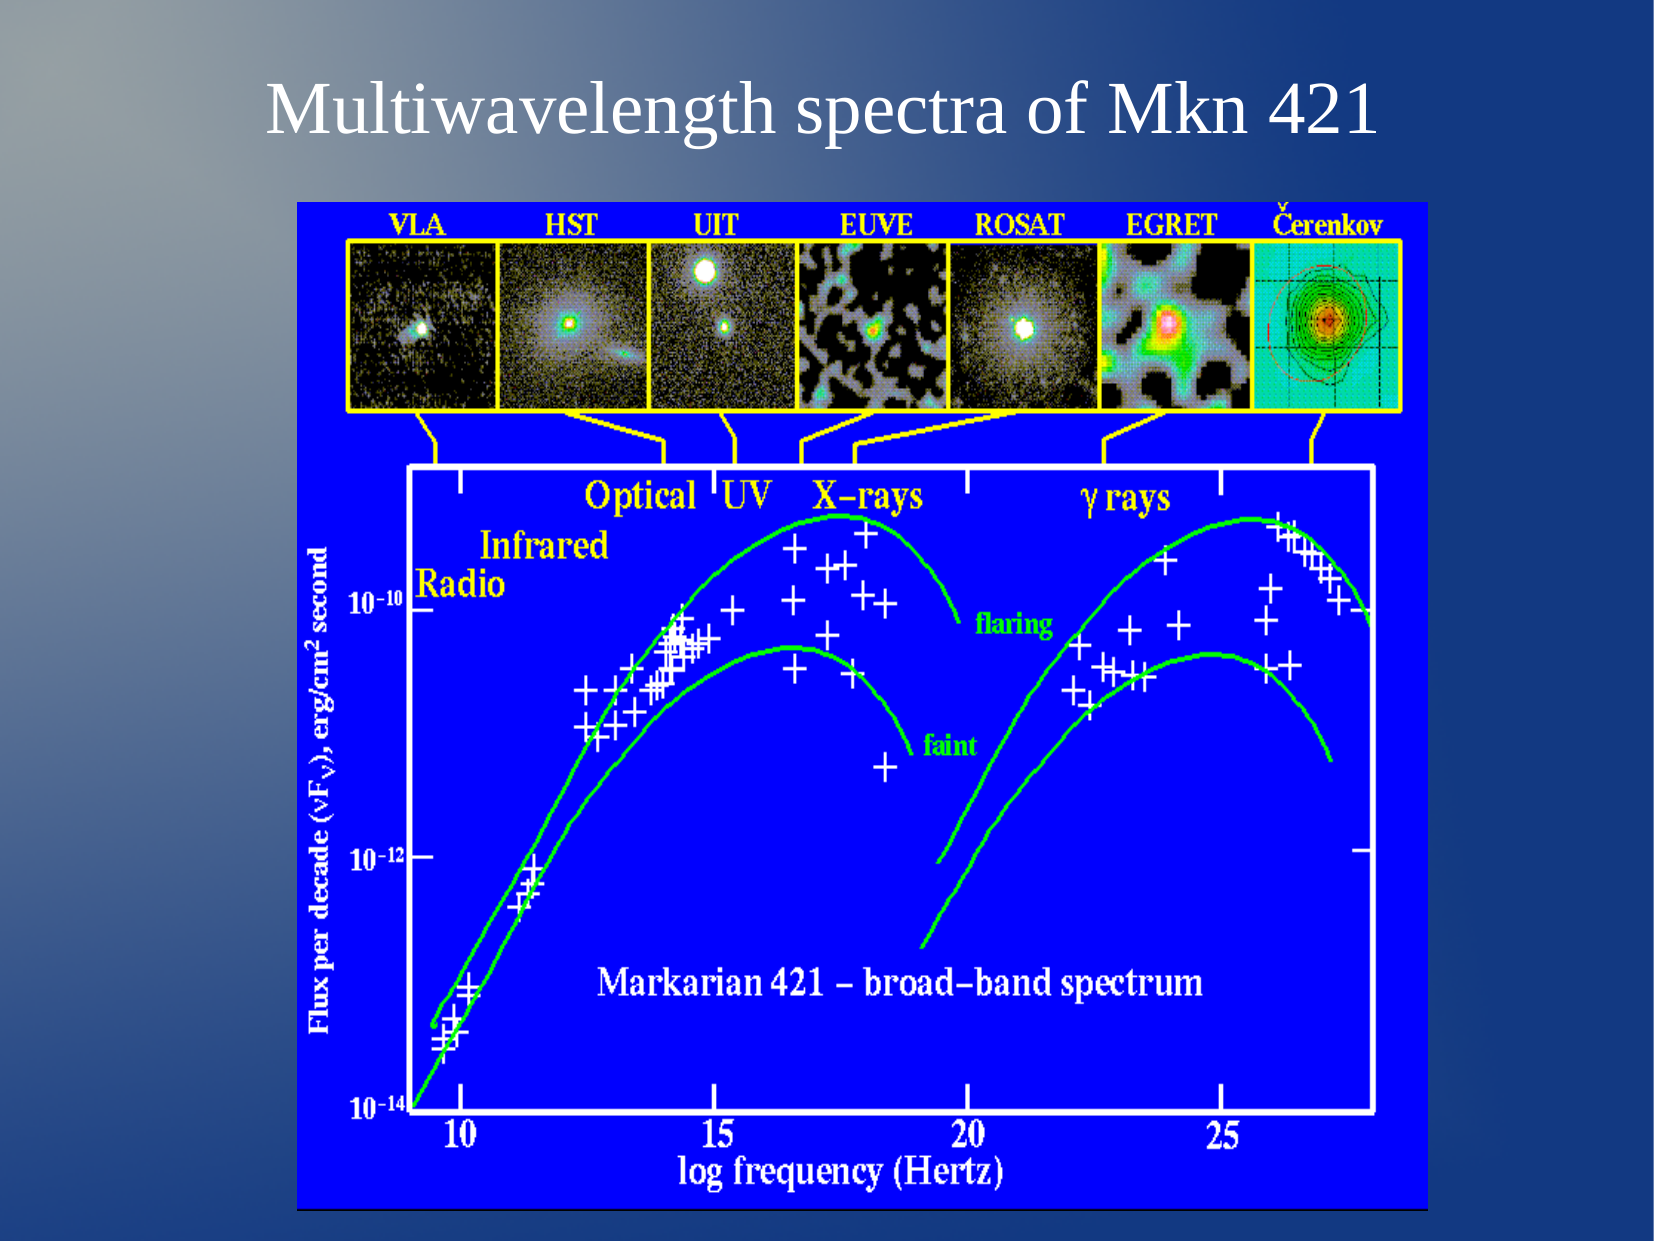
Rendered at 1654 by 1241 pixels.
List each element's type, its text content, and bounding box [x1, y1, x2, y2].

picture [0, 0, 1654, 1241]
title Multiwavelength spectra of Mkn 421 [117, 0, 1530, 207]
